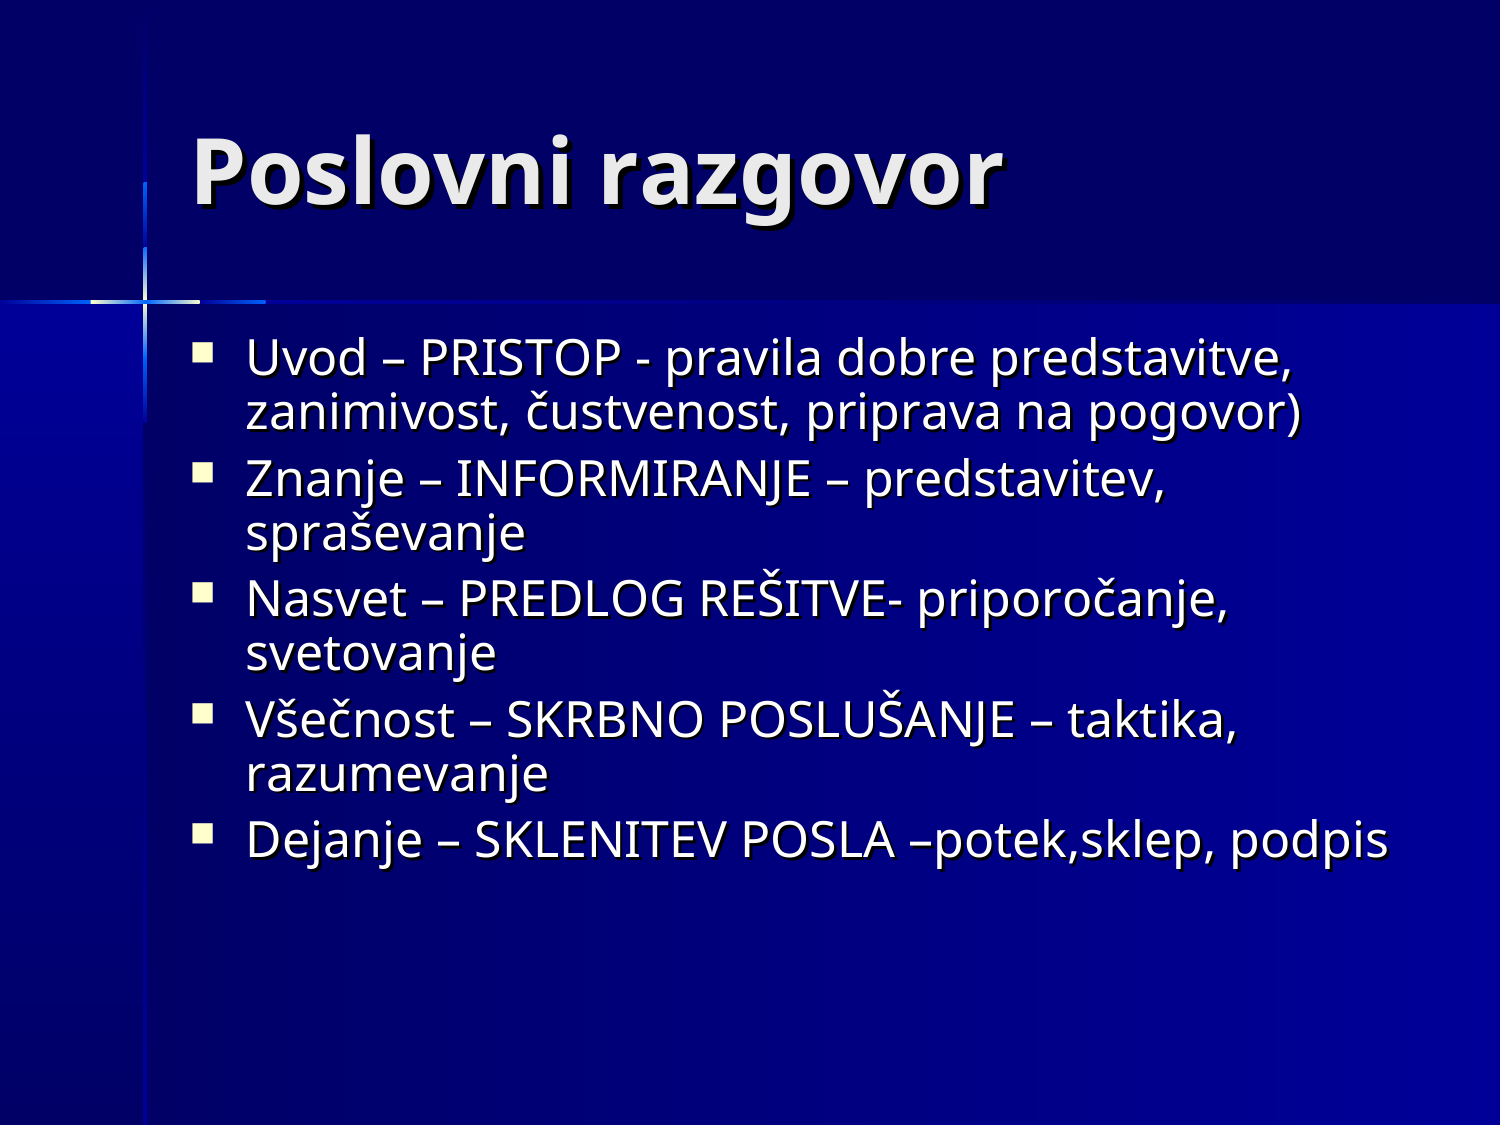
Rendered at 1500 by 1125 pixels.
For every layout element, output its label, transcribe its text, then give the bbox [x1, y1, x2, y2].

list Uvod – PRISTOP - pravila dobre predstavitve, zanimivost, čustvenost, priprava na pogovor) Znanje – INFORMIRANJE – predstavitev, spraševanje Nasvet – PREDLOG REŠITVE- priporočanje, svetovanje Všečnost – SKRBNO POSLUŠANJE – taktika, razumevanje Dejanje – SKLENITEV POSLA –potek,sklep, podpis [174, 324, 1413, 1001]
title Poslovni razgovor [174, 49, 1413, 285]
